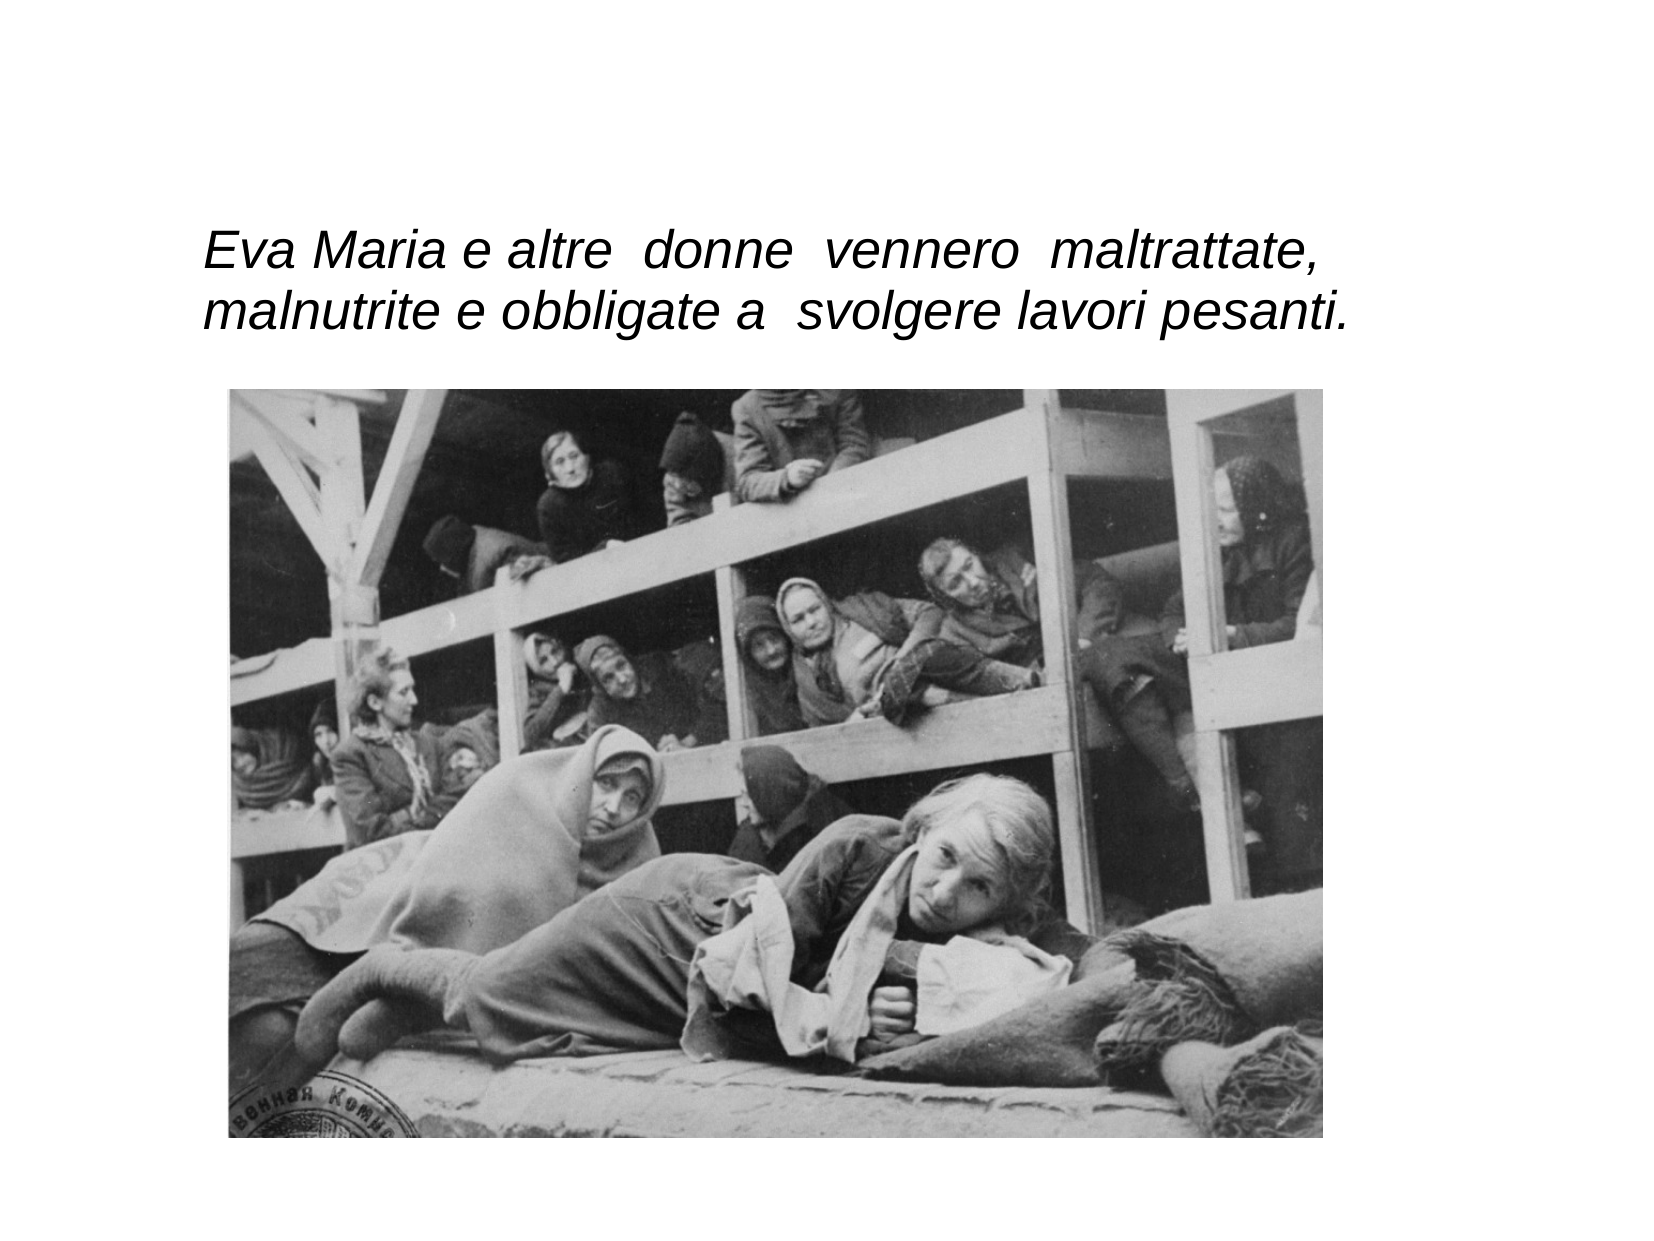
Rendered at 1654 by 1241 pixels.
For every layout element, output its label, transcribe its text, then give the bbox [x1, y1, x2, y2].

text_box Eva Maria e altre donne vennero maltrattate, malnutrite e obbligate a svolgere lavori pesanti. [188, 212, 1432, 354]
picture [227, 389, 1323, 1138]
